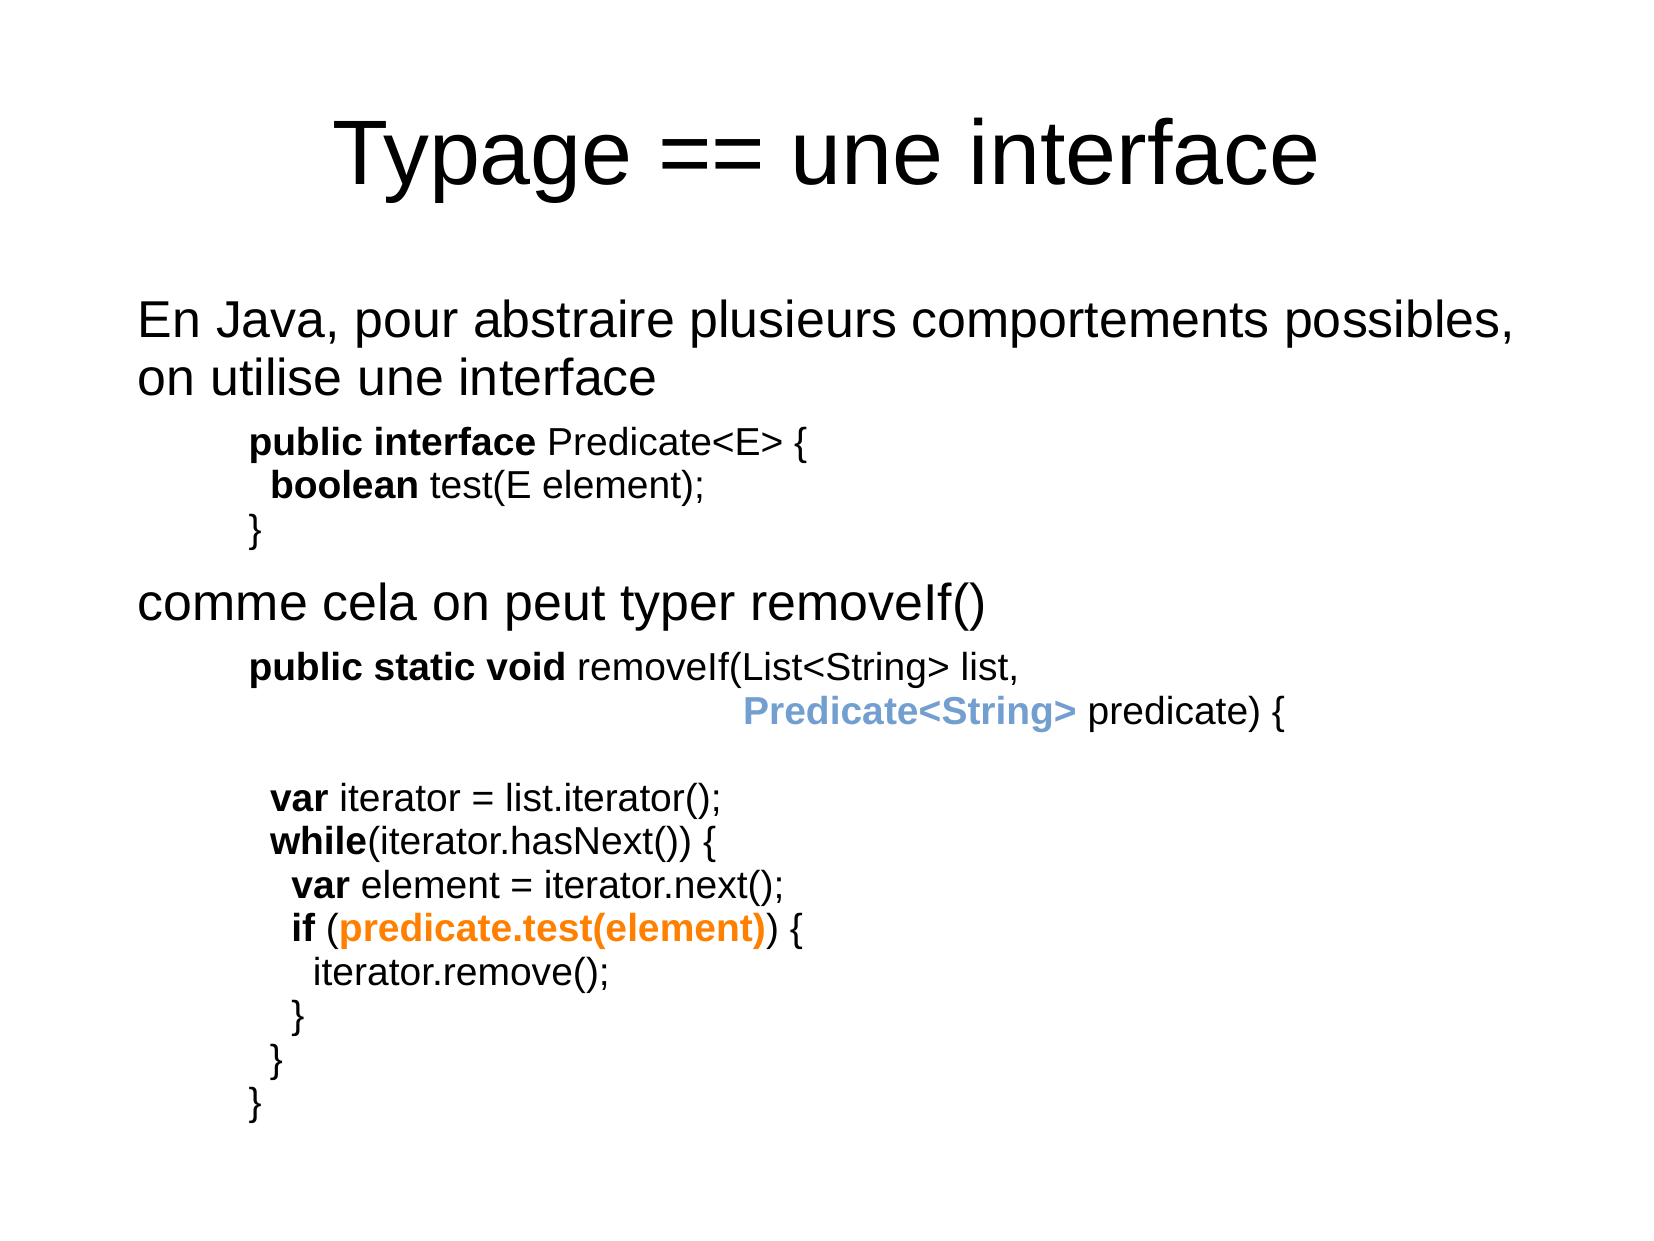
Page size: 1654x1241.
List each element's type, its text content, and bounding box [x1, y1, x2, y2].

title Typage == une interface [82, 49, 1571, 257]
list En Java, pour abstraire plusieurs comportements possibles, on utilise une interface public interface Predicate<E> { boolean test(E element); } comme cela on peut typer removeIf() public static void removeIf(List<String> list, Predicate<String> predicate) { var iterator = list.iterator(); while(iterator.hasNext()) { var element = iterator.next(); if (predicate.test(element)) { iterator.remove(); } } } [82, 290, 1571, 1126]
